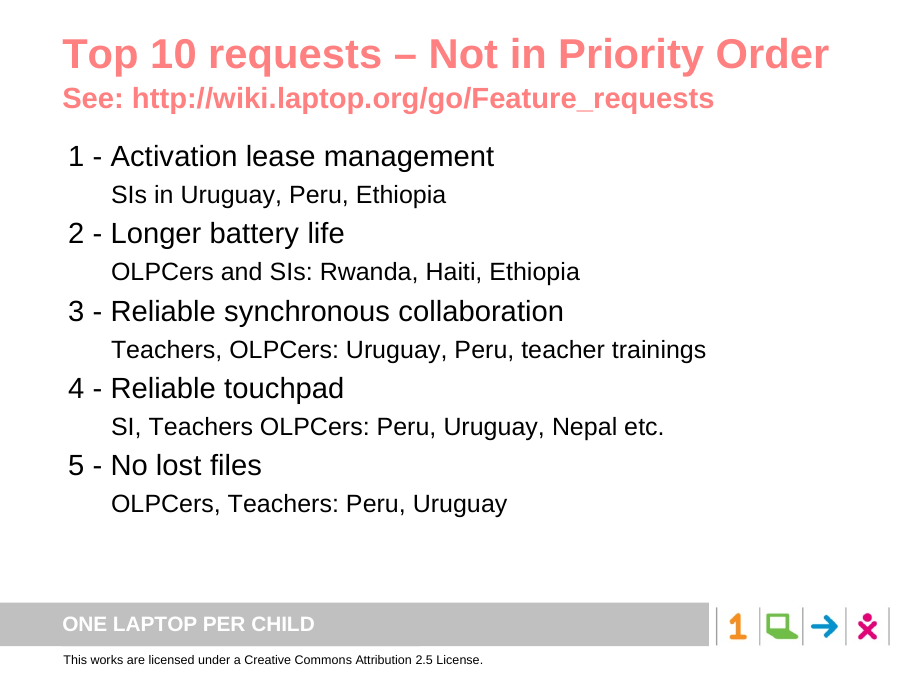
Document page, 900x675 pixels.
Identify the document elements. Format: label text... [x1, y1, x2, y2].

text_box Top 10 requests – Not in Priority Order See: http://wiki.laptop.org/go/Feature_requests [62, 14, 843, 123]
text_box 1 - Activation lease management SIs in Uruguay, Peru, Ethiopia 2 - Longer battery life OLPCers and SIs: Rwanda, Haiti, Ethiopia 3 - Reliable synchronous collaboration Teachers, OLPCers: Uruguay, Peru, teacher trainings 4 - Reliable touchpad SI, Teachers OLPCers: Peru, Uruguay, Nepal etc. 5 - No lost files OLPCers, Teachers: Peru, Uruguay [62, 137, 850, 561]
picture [709, 598, 898, 655]
